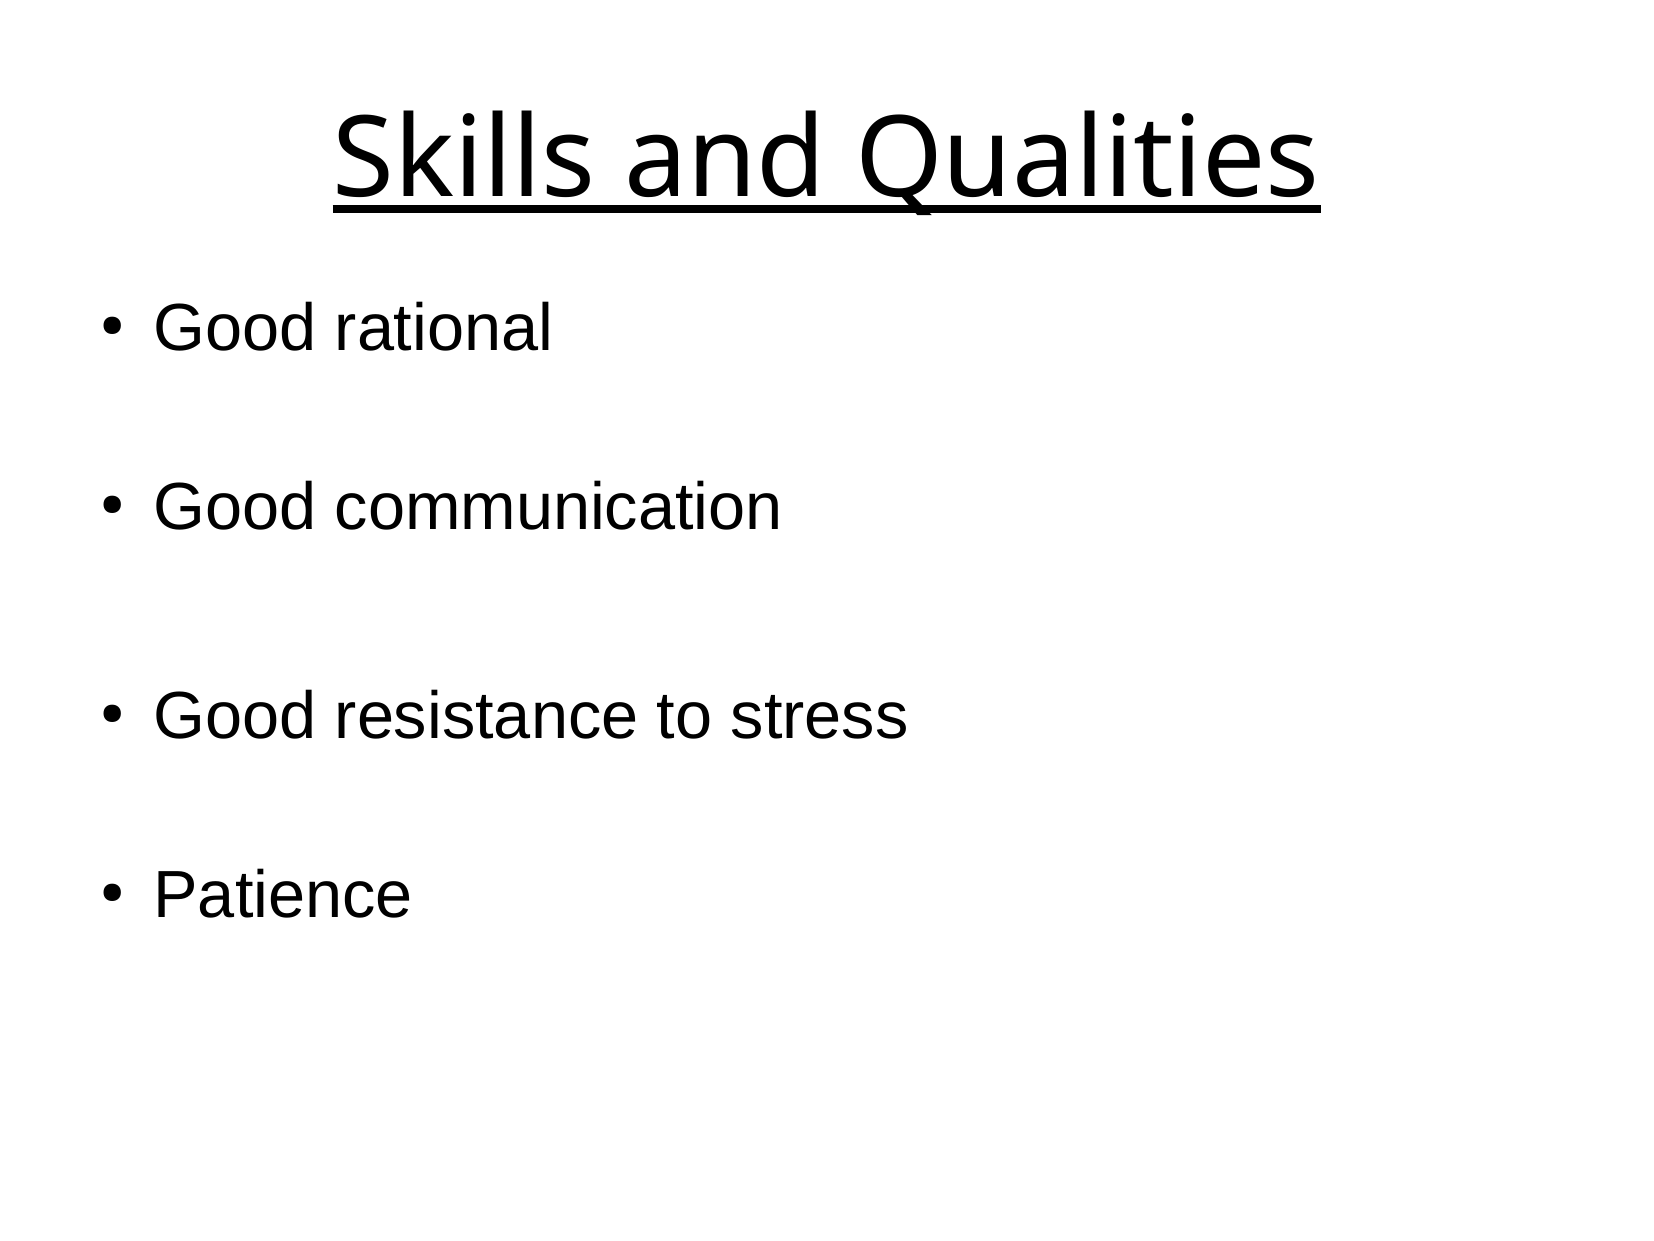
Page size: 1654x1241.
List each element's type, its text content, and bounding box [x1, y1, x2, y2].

list Good rational Good communication Good resistance to stress Patience [82, 290, 1571, 1109]
title Skills and Qualities [82, 49, 1571, 257]
